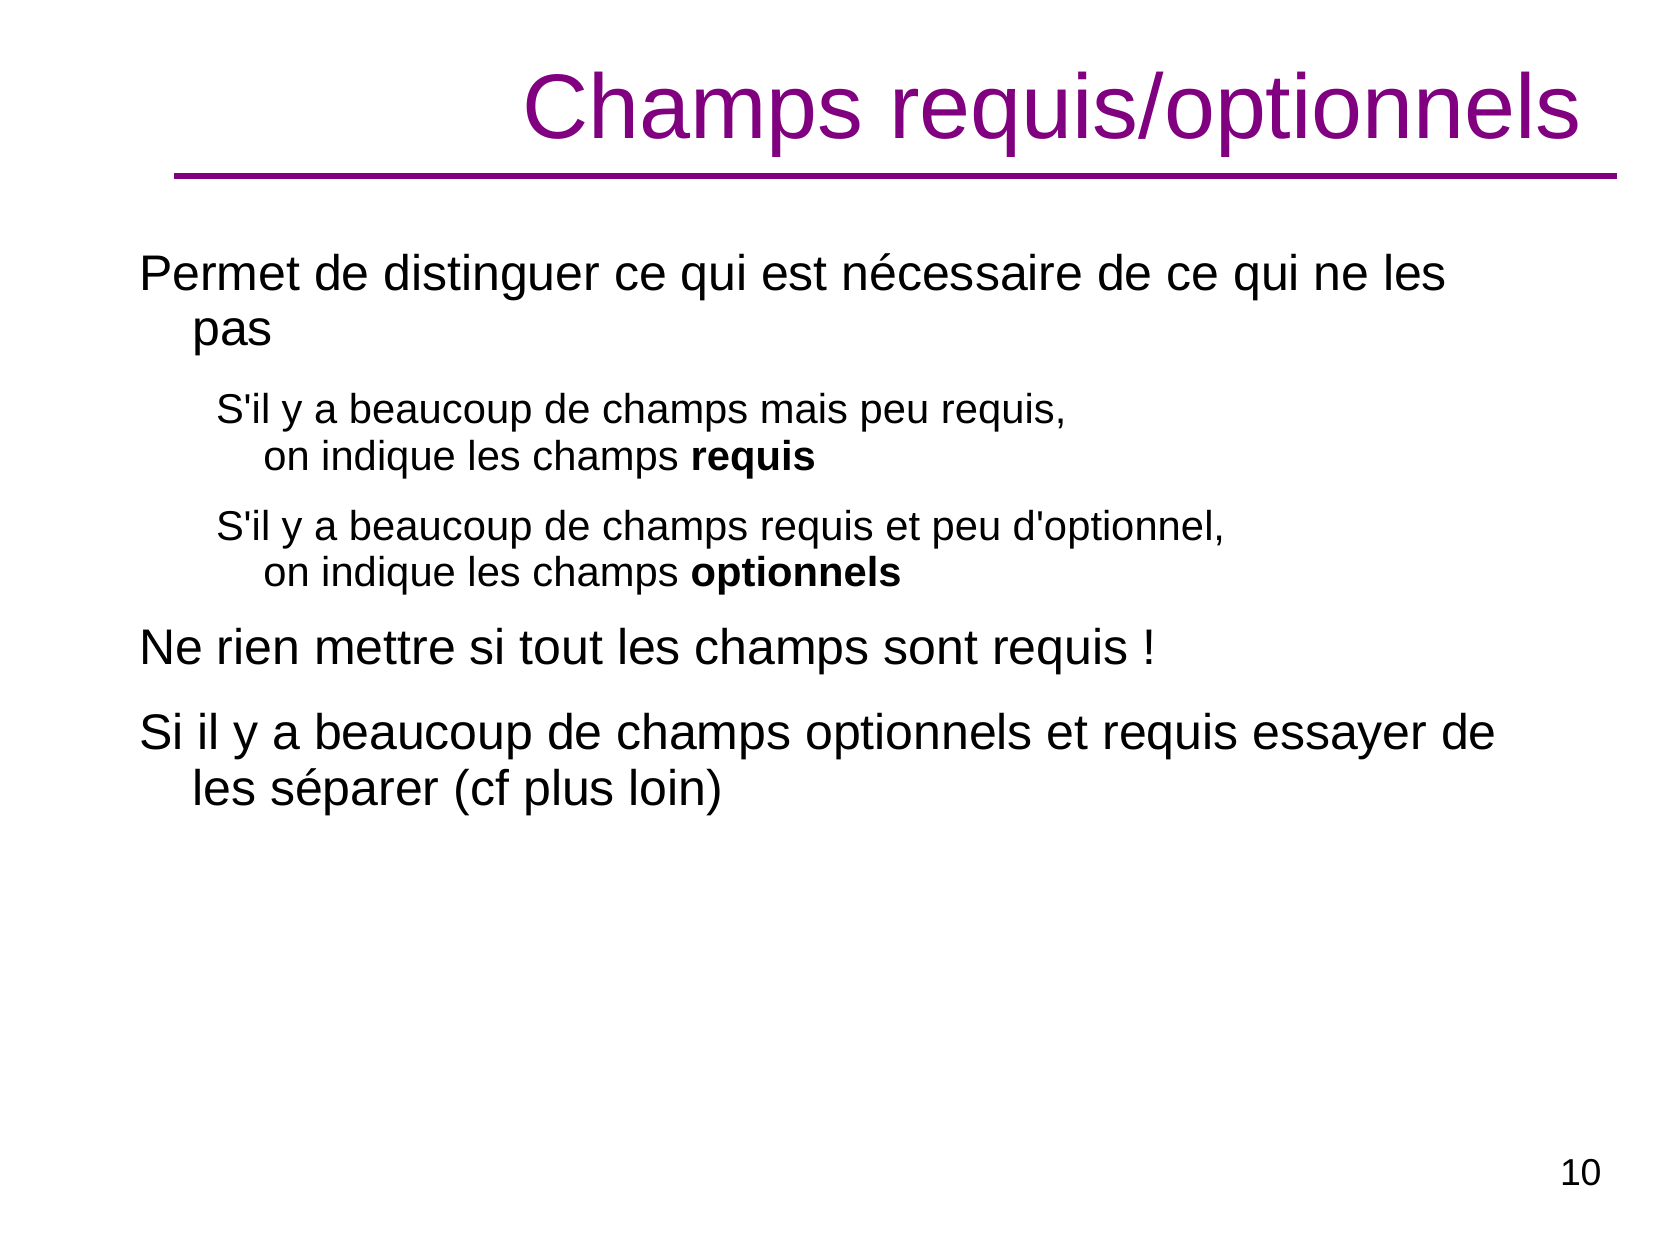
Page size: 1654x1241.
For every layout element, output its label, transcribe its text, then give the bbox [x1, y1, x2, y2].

title Champs requis/optionnels [84, 39, 1584, 176]
list Permet de distinguer ce qui est nécessaire de ce qui ne les pas S'il y a beaucoup de champs mais peu requis, on indique les champs requis S'il y a beaucoup de champs requis et peu d'optionnel, on indique les champs optionnels Ne rien mettre si tout les champs sont requis ! Si il y a beaucoup de champs optionnels et requis essayer de les séparer (cf plus loin) [121, 244, 1534, 1162]
